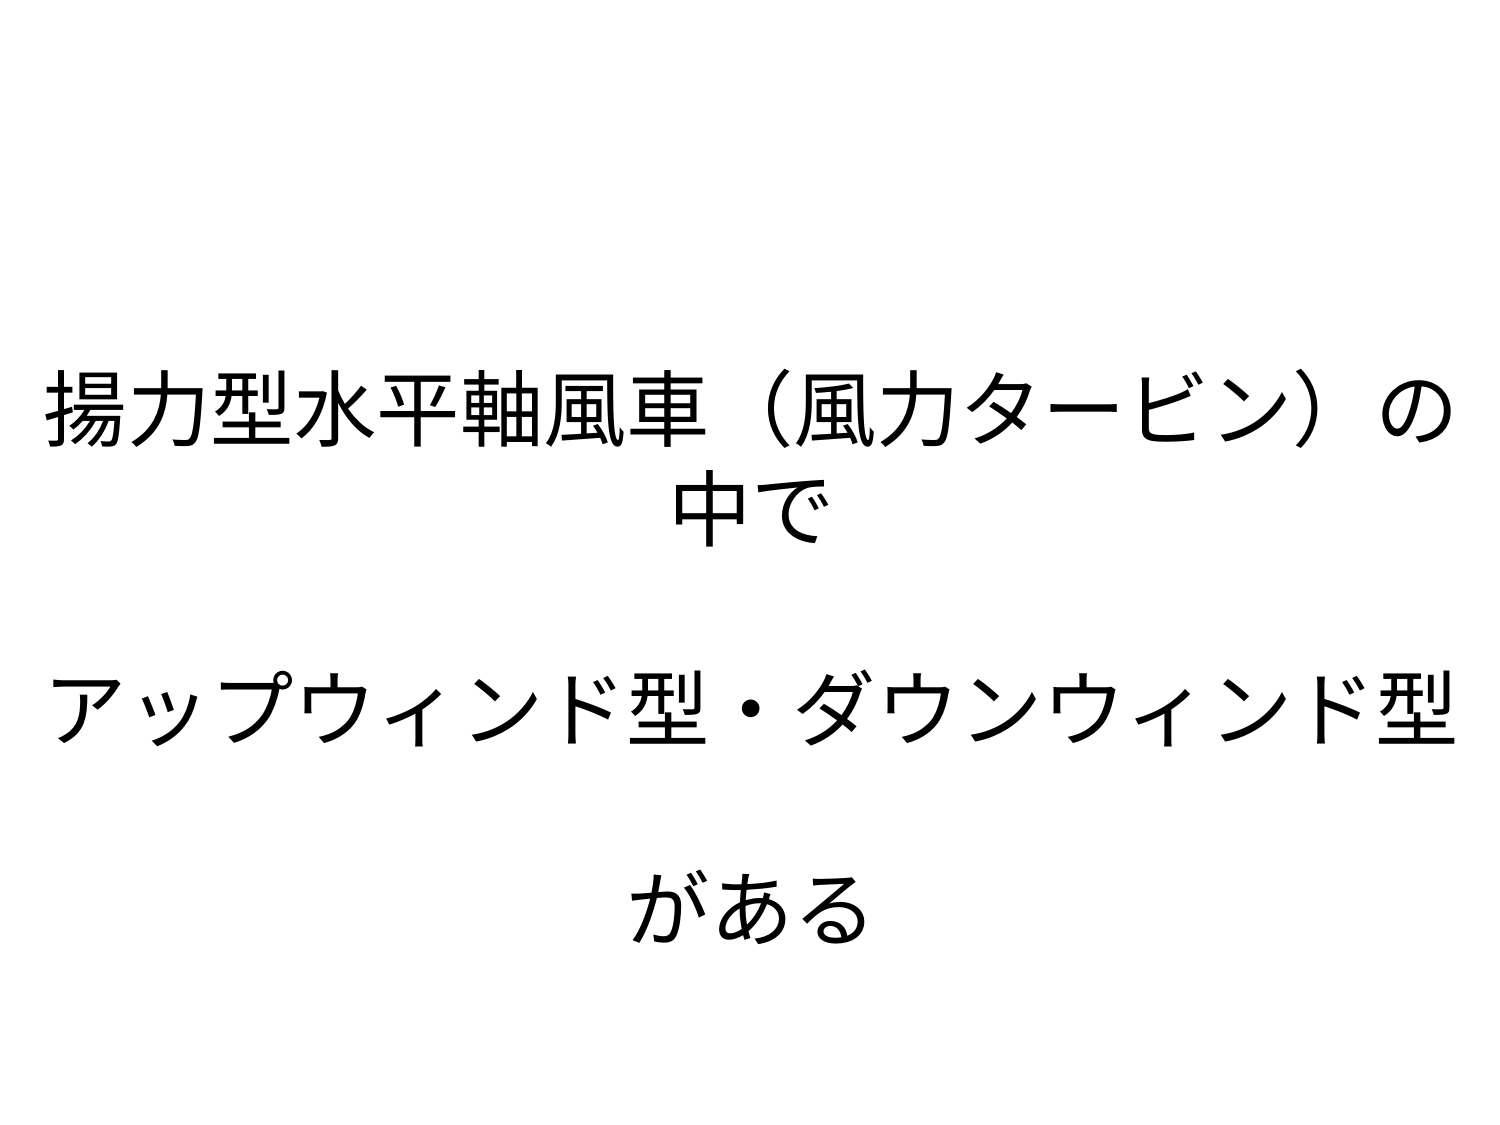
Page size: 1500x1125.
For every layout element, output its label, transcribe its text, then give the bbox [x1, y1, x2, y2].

title 揚力型水平軸風車（風力タービン）の中で アップウィンド型・ダウンウィンド型 がある [9, 349, 1494, 591]
